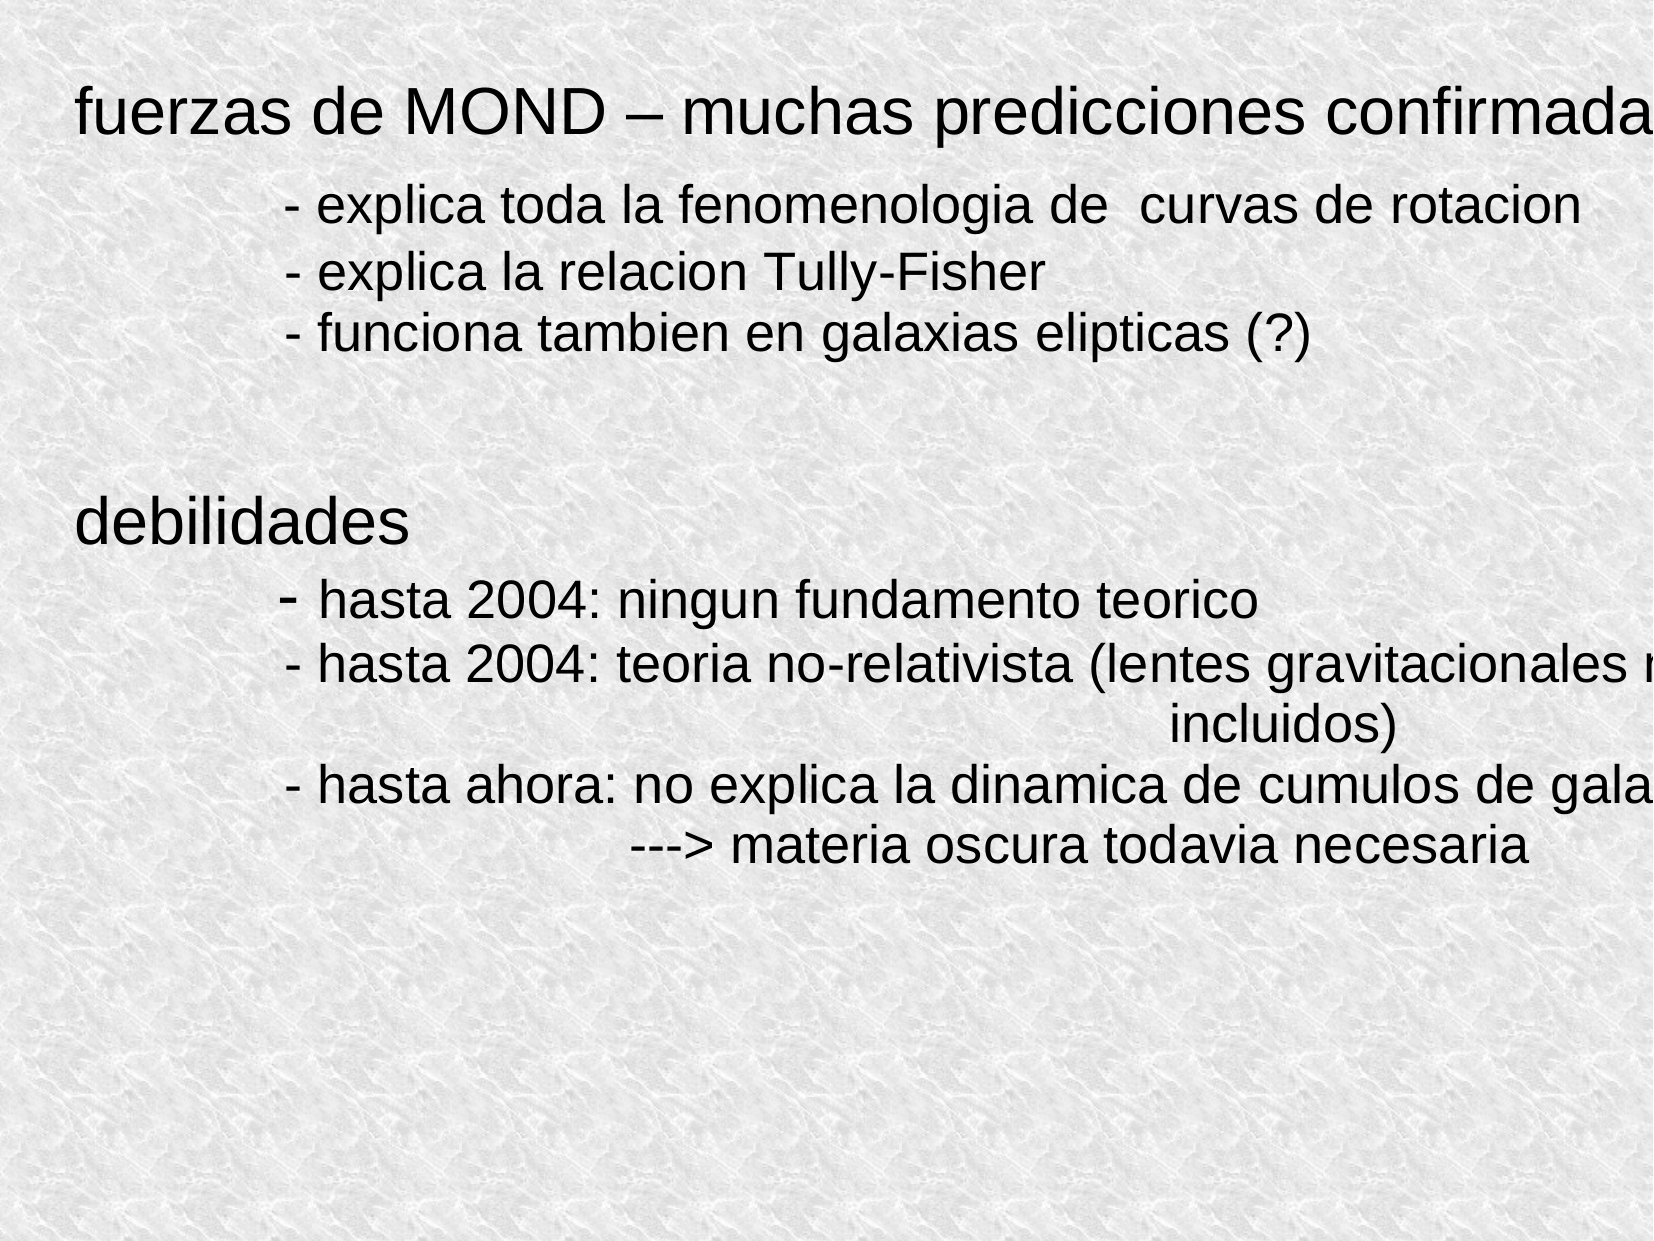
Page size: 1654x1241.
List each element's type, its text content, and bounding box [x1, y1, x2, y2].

text_box fuerzas de MOND – muchas predicciones confirmadas - explica toda la fenomenologia de curvas de rotacion - explica la relacion Tully-Fisher - funciona tambien en galaxias elipticas (?) debilidades - hasta 2004: ningun fundamento teorico - hasta 2004: teoria no-relativista (lentes gravitacionales no incluidos) - hasta ahora: no explica la dinamica de cumulos de galaxias ---> materia oscura todavia necesaria [59, 66, 1591, 1014]
picture [0, 0, 1654, 1241]
